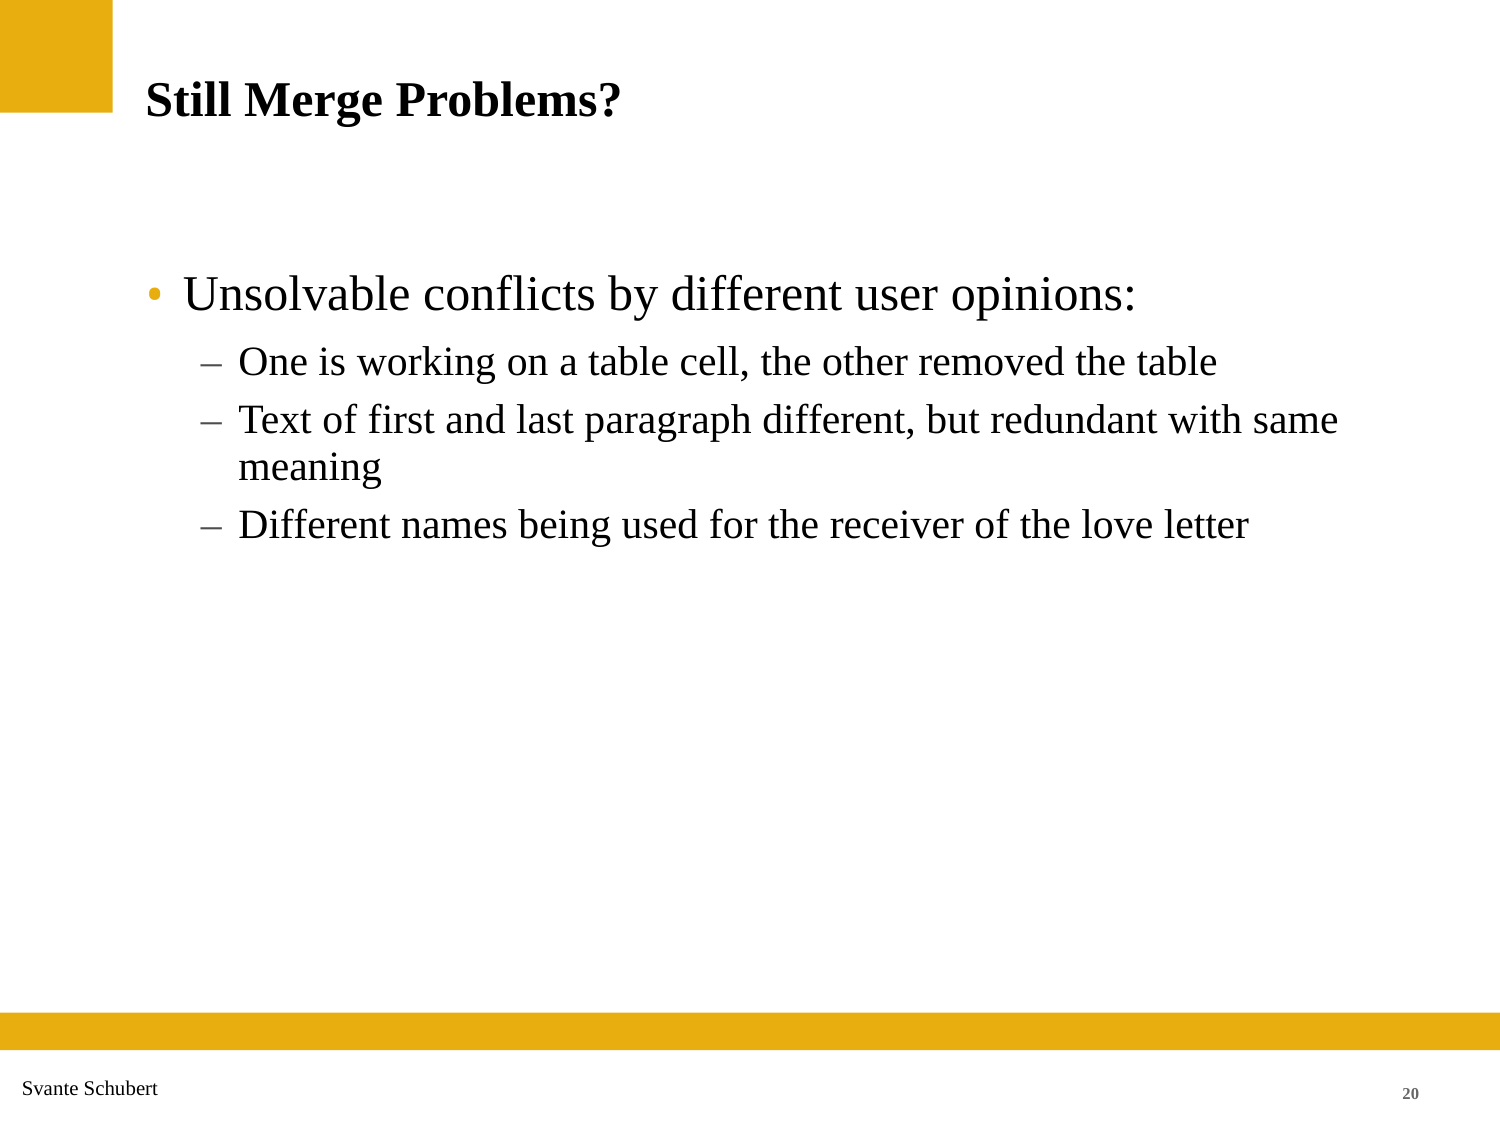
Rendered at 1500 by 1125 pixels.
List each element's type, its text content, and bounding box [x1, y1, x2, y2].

list Unsolvable conflicts by different user opinions: One is working on a table cell, the other removed the table Text of first and last paragraph different, but redundant with same meaning Different names being used for the receiver of the love letter [145, 265, 1423, 1009]
title Still Merge Problems? [145, 67, 1388, 219]
